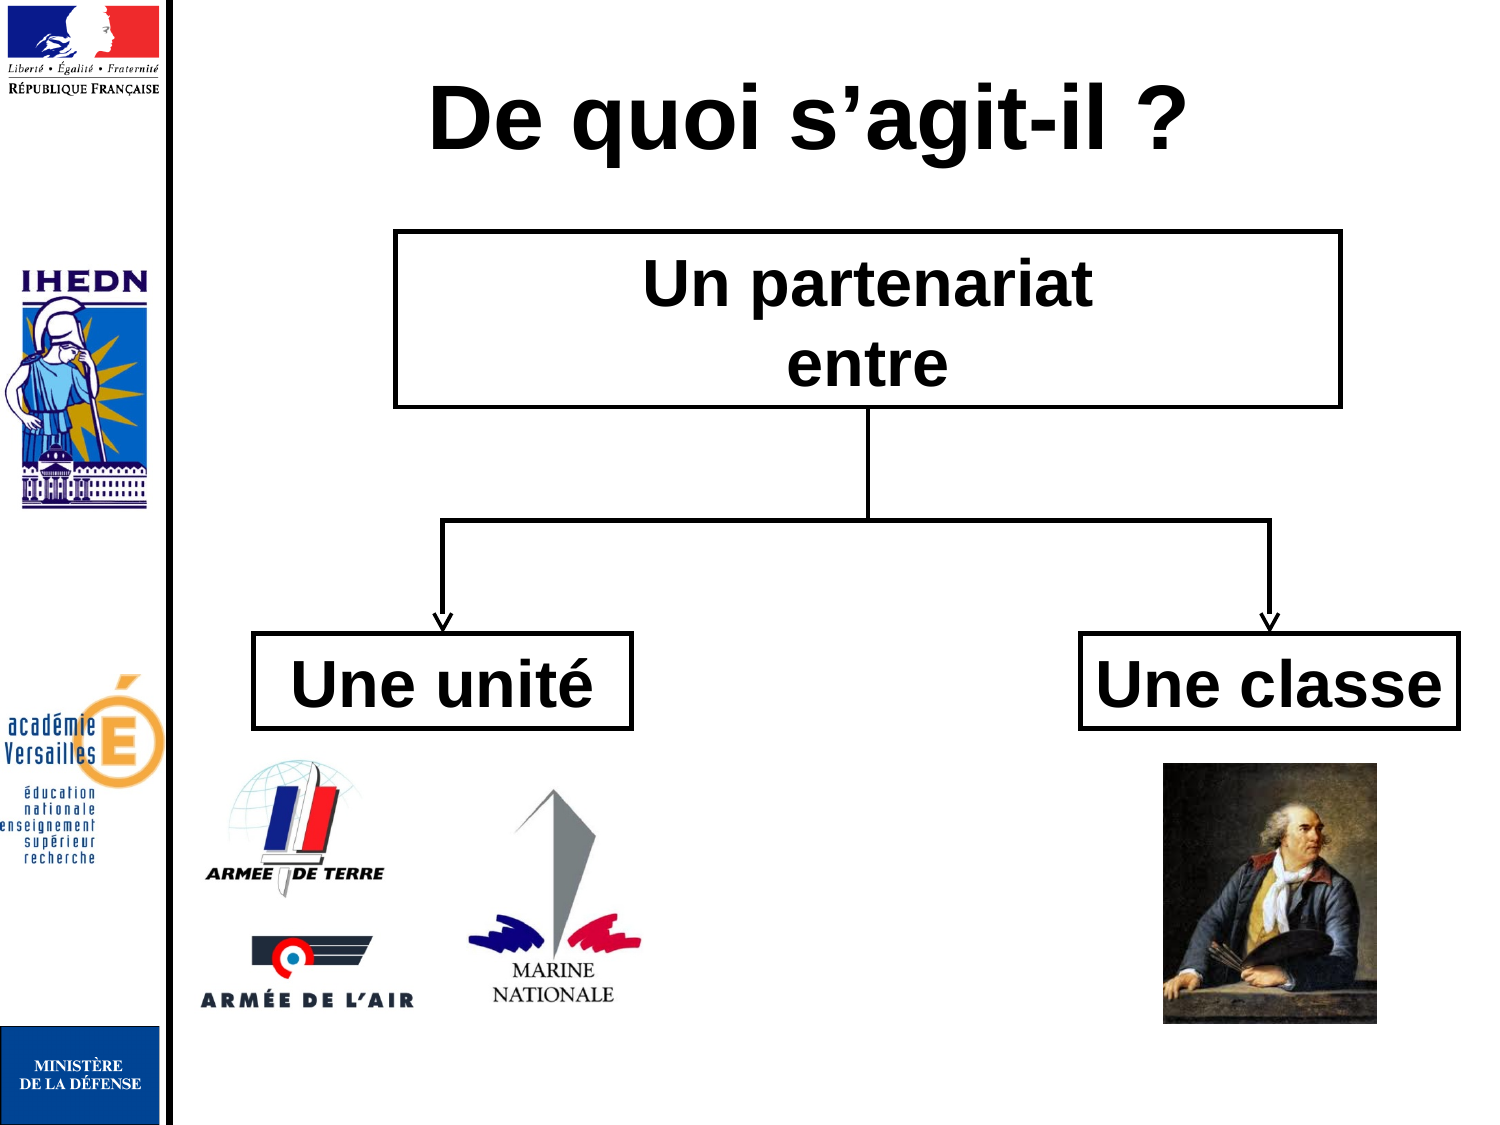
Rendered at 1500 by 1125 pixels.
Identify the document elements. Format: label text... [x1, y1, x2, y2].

text_box Une classe [1080, 633, 1459, 729]
picture [194, 928, 420, 1015]
picture [0, 674, 166, 864]
picture [194, 751, 396, 908]
picture [1163, 763, 1377, 1024]
text_box Un partenariat entre [395, 231, 1341, 408]
picture [0, 264, 153, 513]
picture [466, 786, 644, 1003]
picture [0, 1026, 160, 1125]
text_box Une unité [253, 633, 632, 729]
title De quoi s’agit-il ? [194, 18, 1426, 207]
picture [0, 0, 166, 102]
